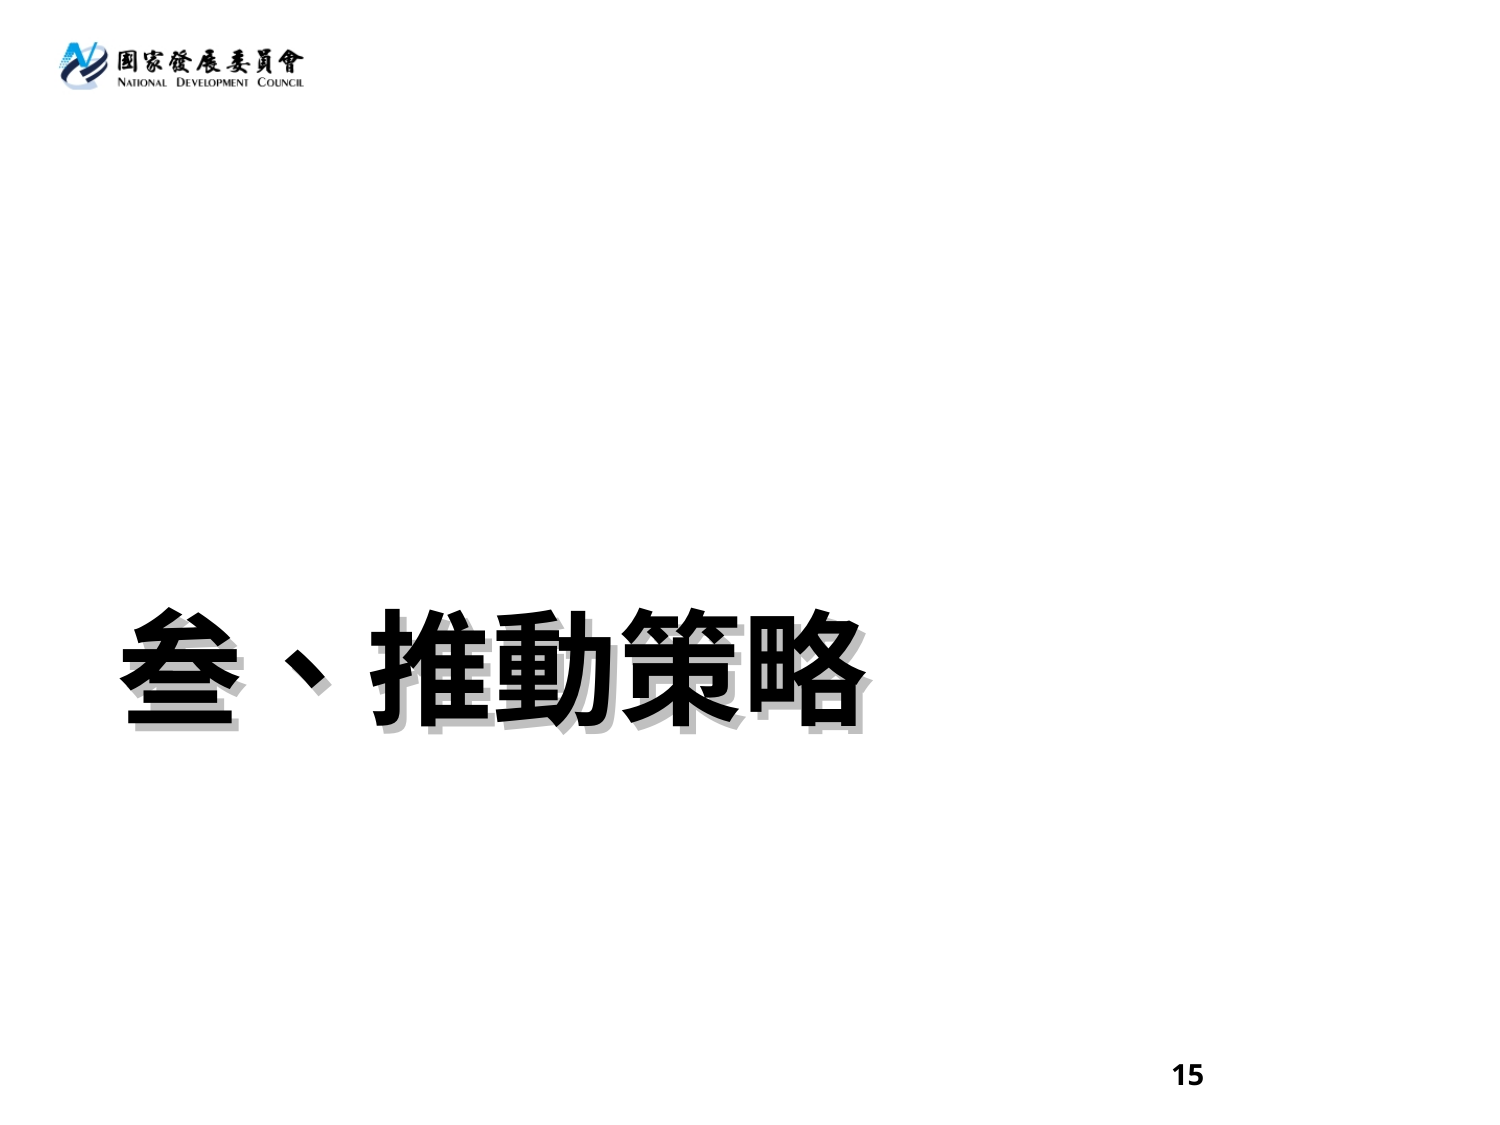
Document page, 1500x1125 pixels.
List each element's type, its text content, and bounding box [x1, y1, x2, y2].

title 叁、推動策略 [102, 280, 1397, 749]
text_box 15 [1156, 1045, 1500, 1106]
